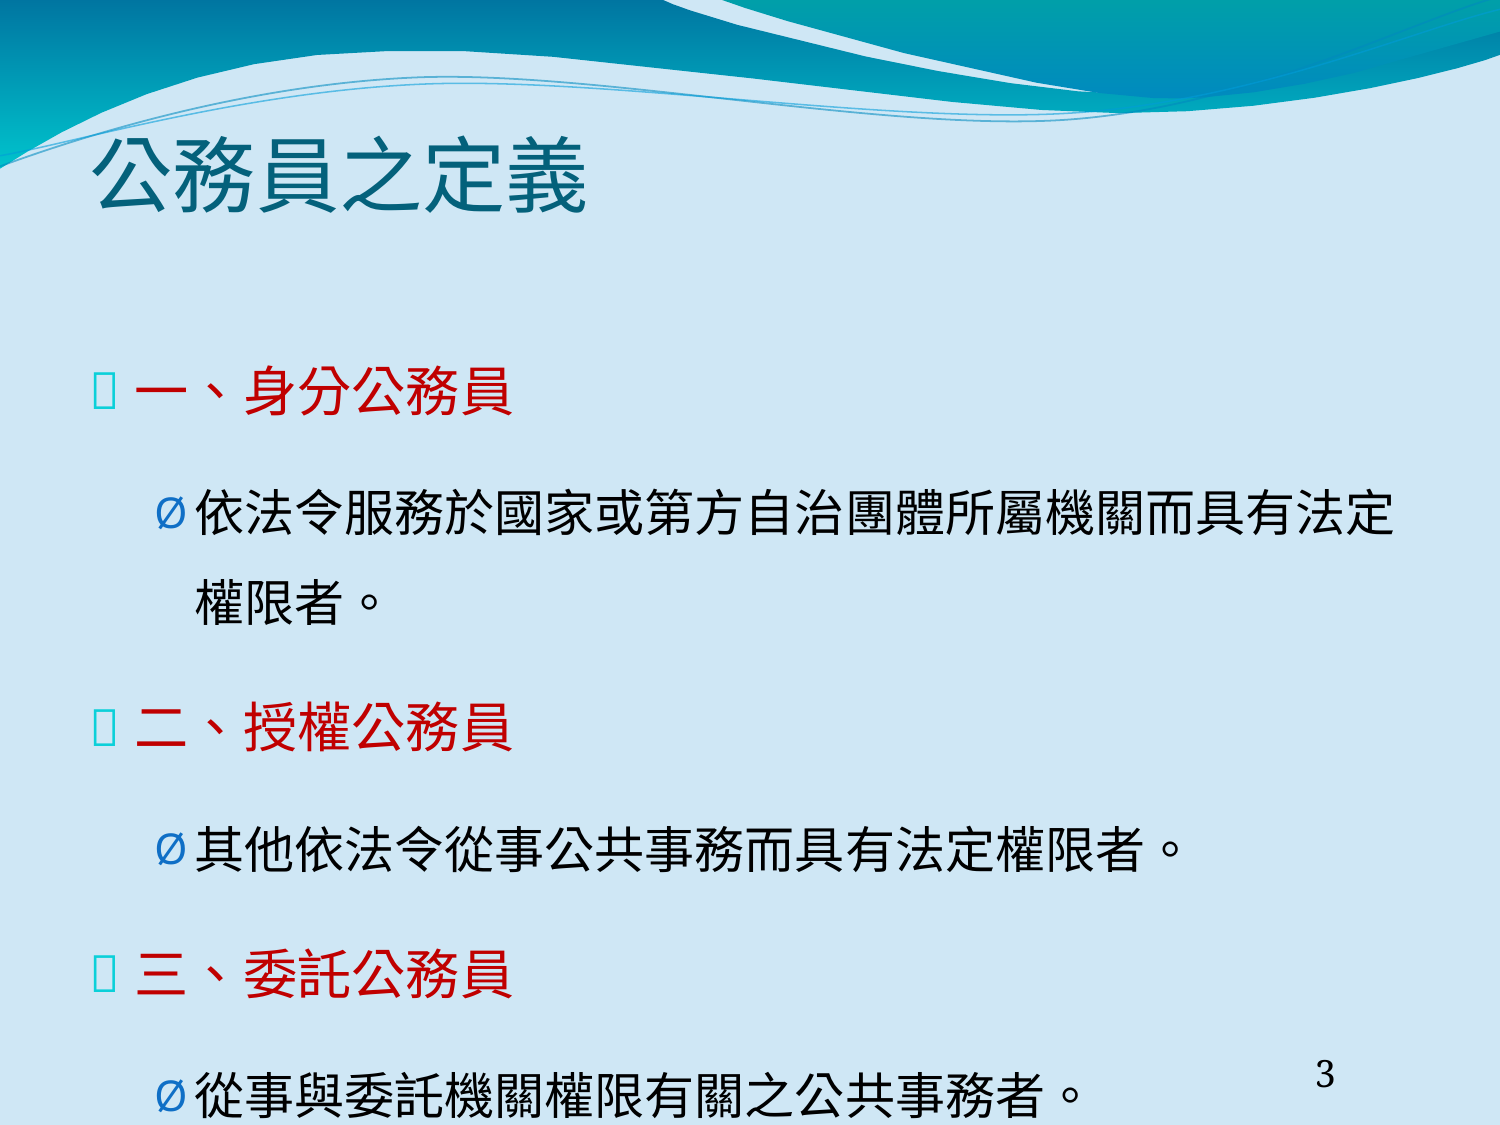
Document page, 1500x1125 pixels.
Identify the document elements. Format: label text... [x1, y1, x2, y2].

slide_number <編號> [1299, 1042, 1425, 1103]
list 一、身分公務員 依法令服務於國家或第方自治團體所屬機關而具有法定權限者。 二、授權公務員 其他依法令從事公共事務而具有法定權限者。 三、委託公務員 從事與委託機關權限有關之公共事務者。 [75, 317, 1425, 1038]
title 公務員之定義 [75, 115, 1425, 303]
